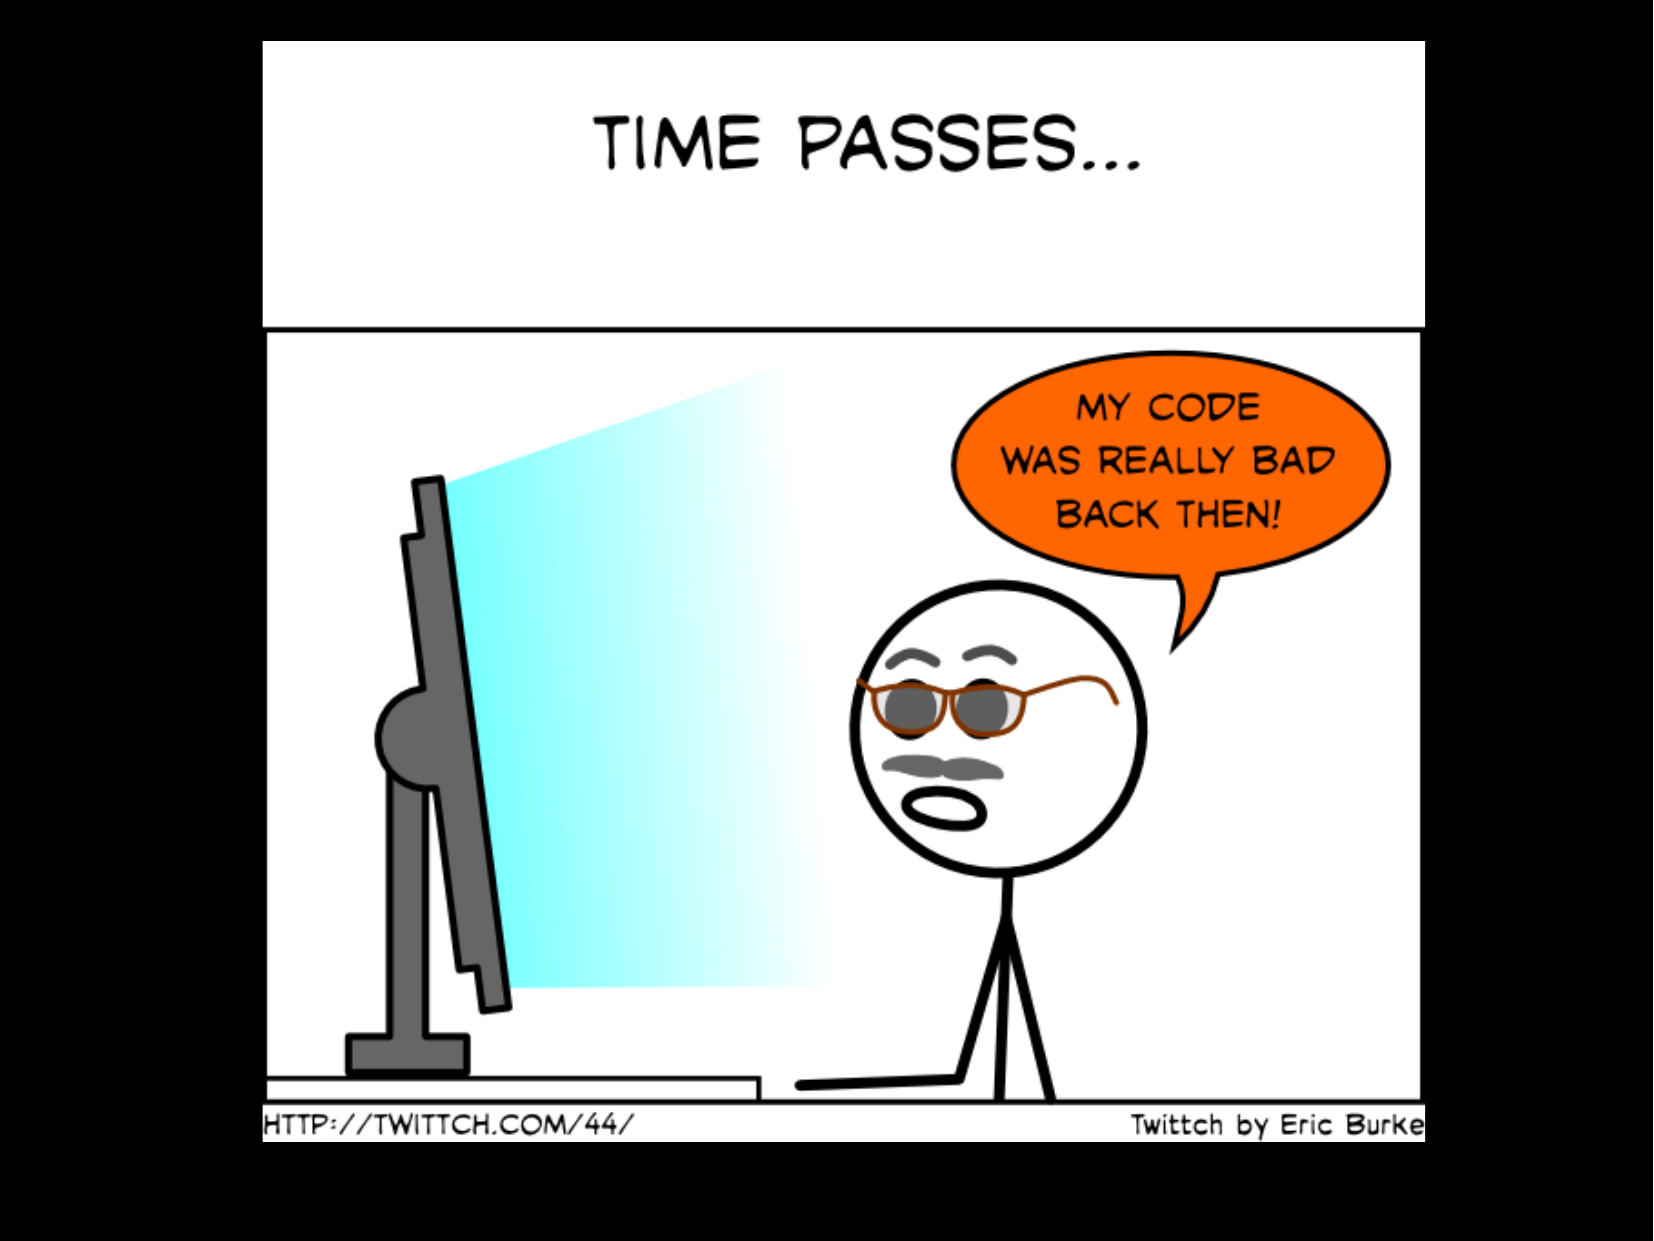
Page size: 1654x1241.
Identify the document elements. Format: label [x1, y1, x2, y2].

picture [262, 41, 1426, 1142]
